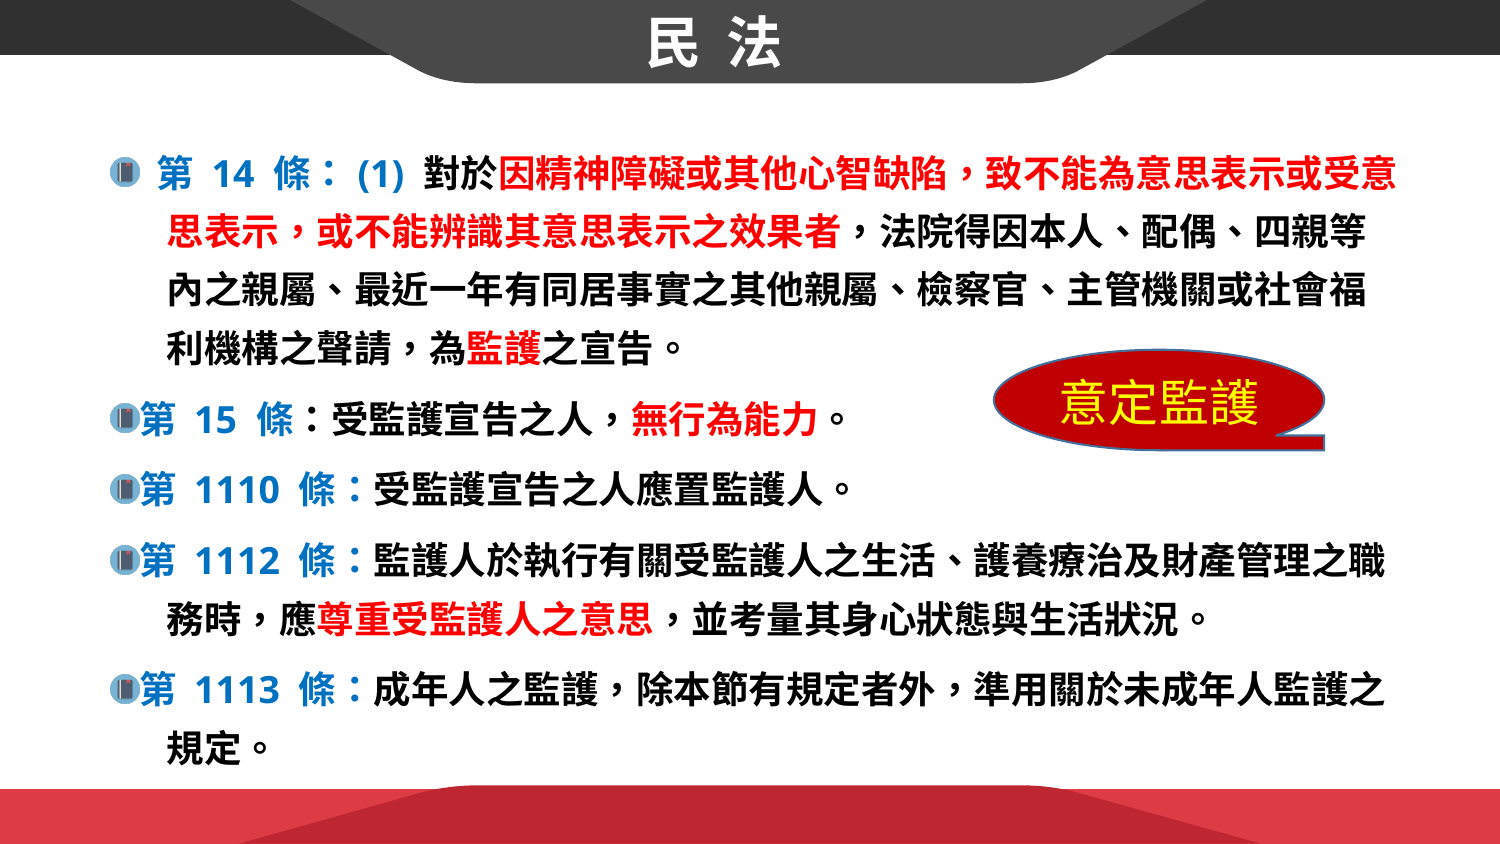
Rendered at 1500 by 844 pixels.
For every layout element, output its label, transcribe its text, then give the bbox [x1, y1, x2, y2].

text_box 民 法 [630, 0, 808, 84]
text_box 意定監護 [993, 349, 1325, 451]
text_box [0, 789, 1500, 844]
list 第 14 條：(1) 對於因精神障礙或其他心智缺陷，致不能為意思表示或受意思表示，或不能辨識其意思表示之效果者，法院得因本人、配偶、四親等內之親屬、最近一年有同居事實之其他親屬、檢察官、主管機關或社會福利機構之聲請，為監護之宣告。 第 15 條：受監護宣告之人，無行為能力。 第 1110 條：受監護宣告之人應置監護人。 第 1112 條：監護人於執行有關受監護人之生活、護養療治及財產管理之職務時，應尊重受監護人之意思，並考量其身心狀態與生活狀況。 第 1113 條：成年人之監護，除本節有規定者外，準用關於未成年人監護之規定。 [95, 95, 1414, 789]
text_box [808, 0, 1500, 84]
text_box [0, 0, 630, 84]
